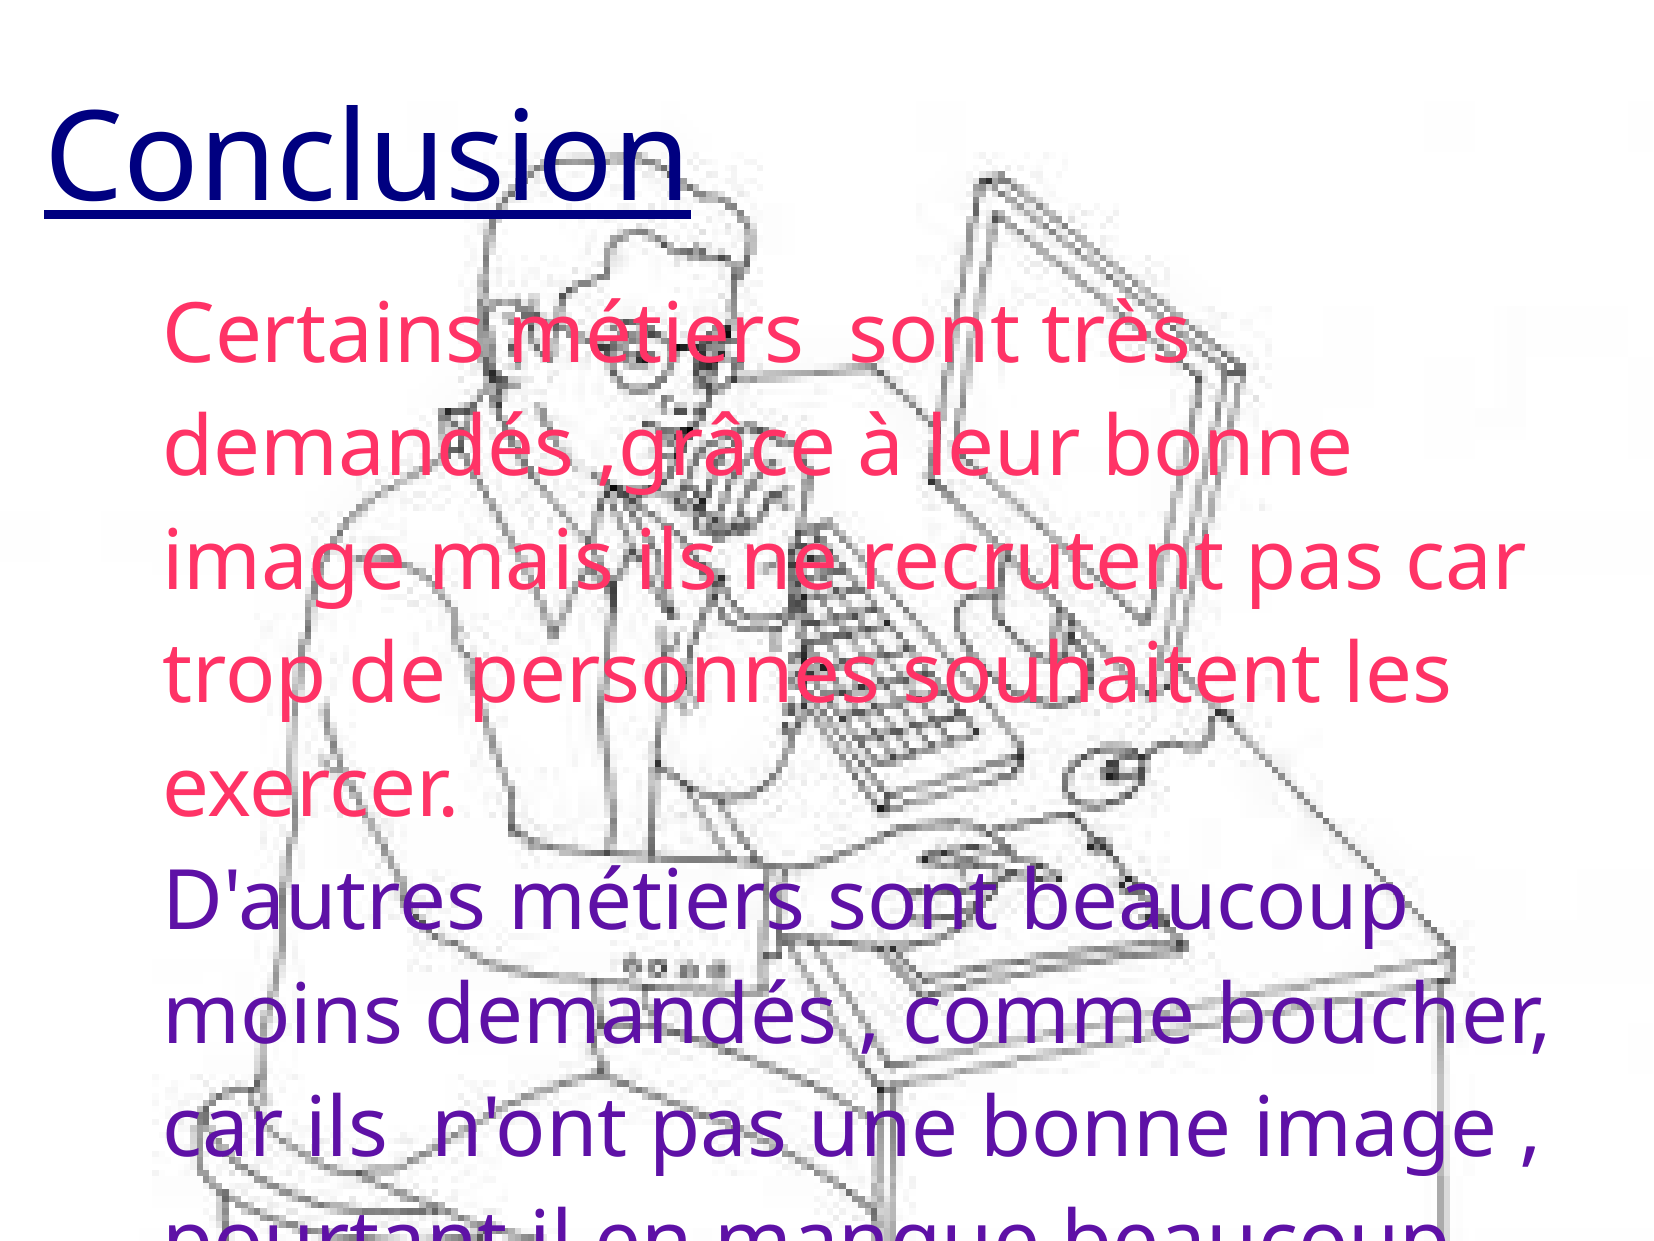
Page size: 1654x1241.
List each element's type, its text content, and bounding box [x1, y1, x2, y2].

picture [1414, 1231, 1437, 1241]
text_box Certains métiers sont très demandés ,grâce à leur bonne image mais ils ne recrutent pas car trop de personnes souhaitent les exercer. D'autres métiers sont beaucoup moins demandés , comme boucher, car ils n'ont pas une bonne image , pourtant il en manque beaucoup . [147, 265, 1595, 1209]
picture [853, 1231, 875, 1241]
picture [565, 1209, 1068, 1241]
picture [1125, 1231, 1147, 1241]
text_box Conclusion [29, 59, 1477, 249]
picture [1076, 1231, 1099, 1241]
picture [757, 1231, 778, 1241]
picture [607, 1231, 629, 1241]
picture [729, 1231, 749, 1241]
picture [226, 1231, 251, 1241]
picture [177, 1231, 200, 1241]
picture [1311, 1231, 1336, 1241]
picture [656, 1231, 678, 1241]
picture [441, 1231, 463, 1241]
picture [903, 1231, 926, 1241]
picture [1006, 1231, 1028, 1241]
picture [0, 0, 1654, 1241]
